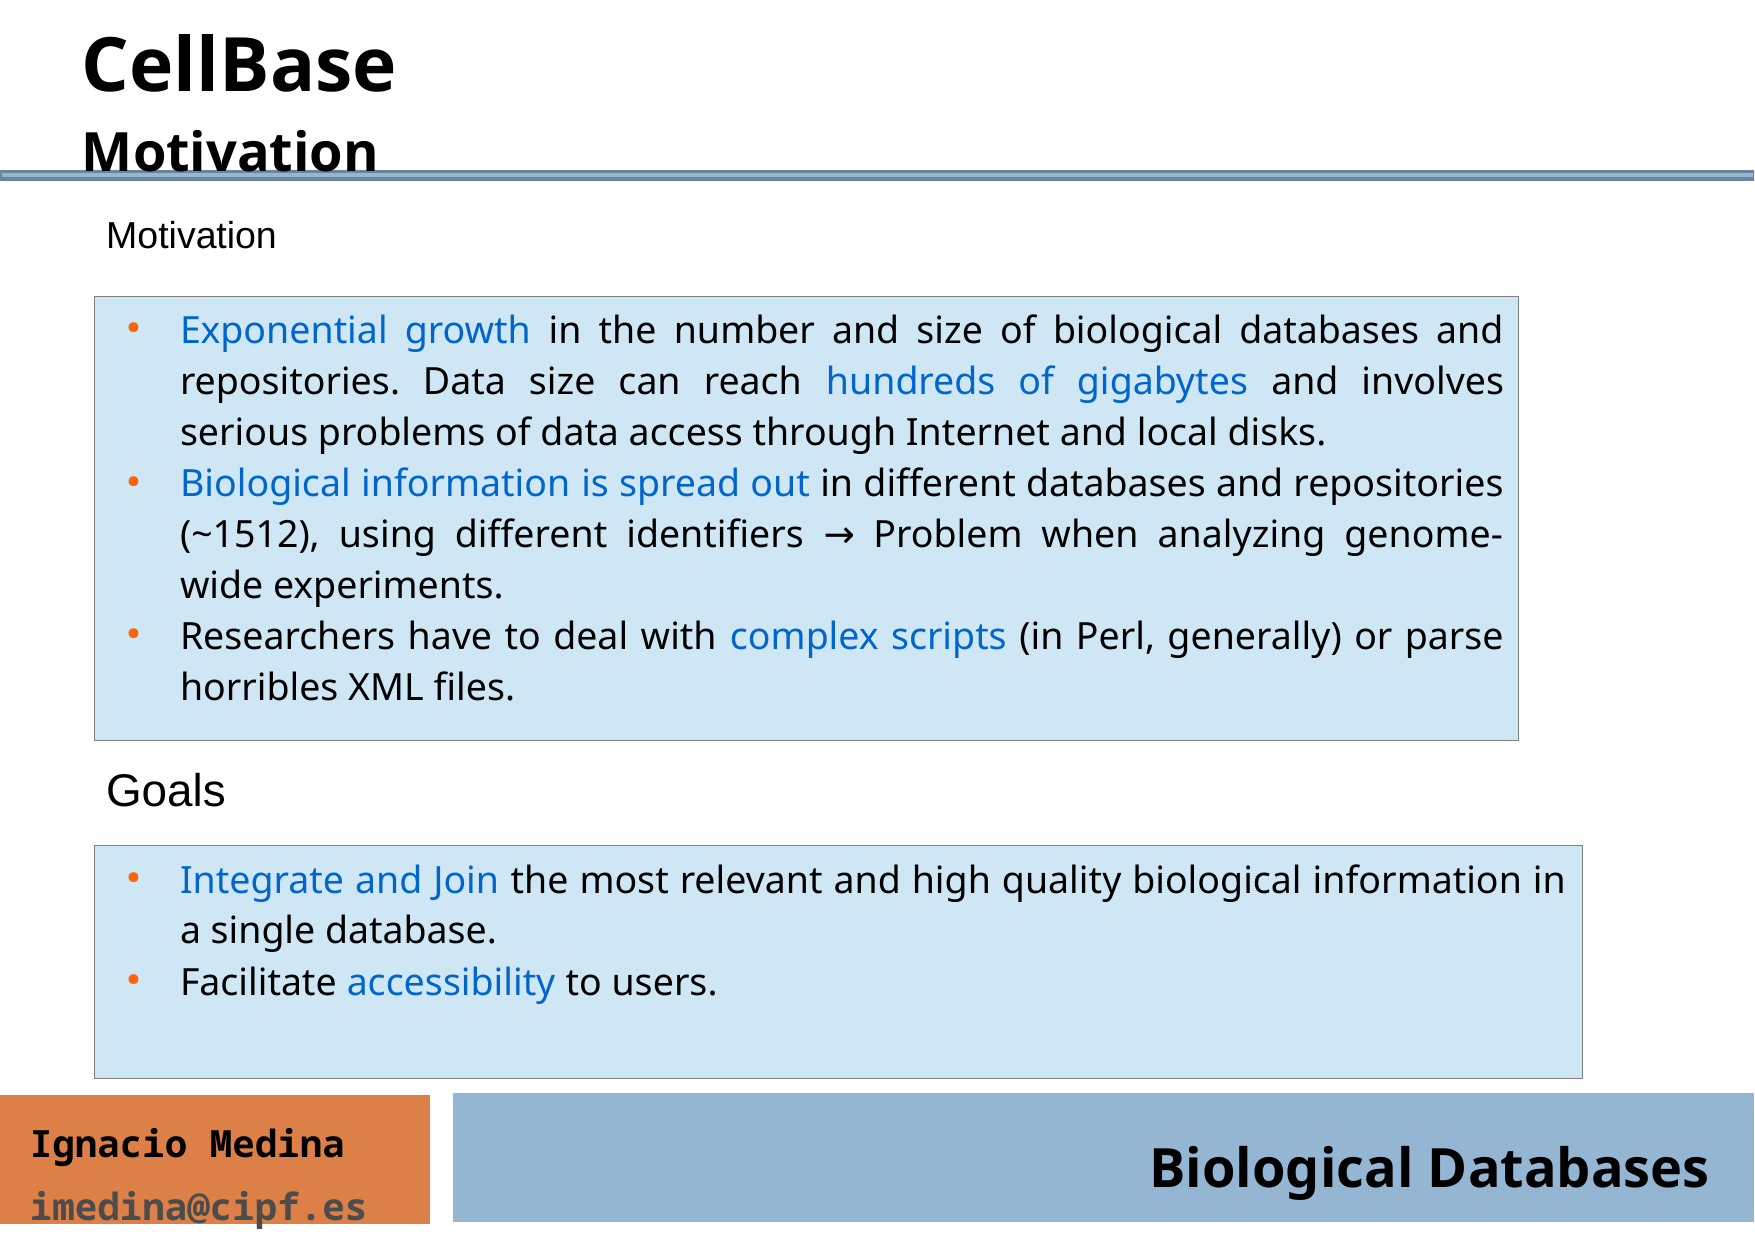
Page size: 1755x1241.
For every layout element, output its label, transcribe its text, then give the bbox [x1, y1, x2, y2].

text_box Integrate and Join the most relevant and high quality biological information in a single database. Facilitate accessibility to users. [94, 845, 1583, 1079]
text_box [1571, 171, 1754, 179]
text_box Biological Databases [675, 1122, 1726, 1200]
text_box CellBase Motivation [67, 3, 1688, 168]
text_box Goals [91, 757, 1579, 824]
text_box [0, 171, 112, 179]
text_box Ignacio Medina imedina@cipf.es [15, 1110, 406, 1213]
title [59, 153, 1571, 243]
text_box Motivation [91, 207, 1579, 265]
text_box Exponential growth in the number and size of biological databases and repositories. Data size can reach hundreds of gigabytes and involves serious problems of data access through Internet and local disks. Biological information is spread out in different databases and repositories (~1512), using different identifiers → Problem when analyzing genome-wide experiments. Researchers have to deal with complex scripts (in Perl, generally) or parse horribles XML files. [94, 296, 1519, 741]
